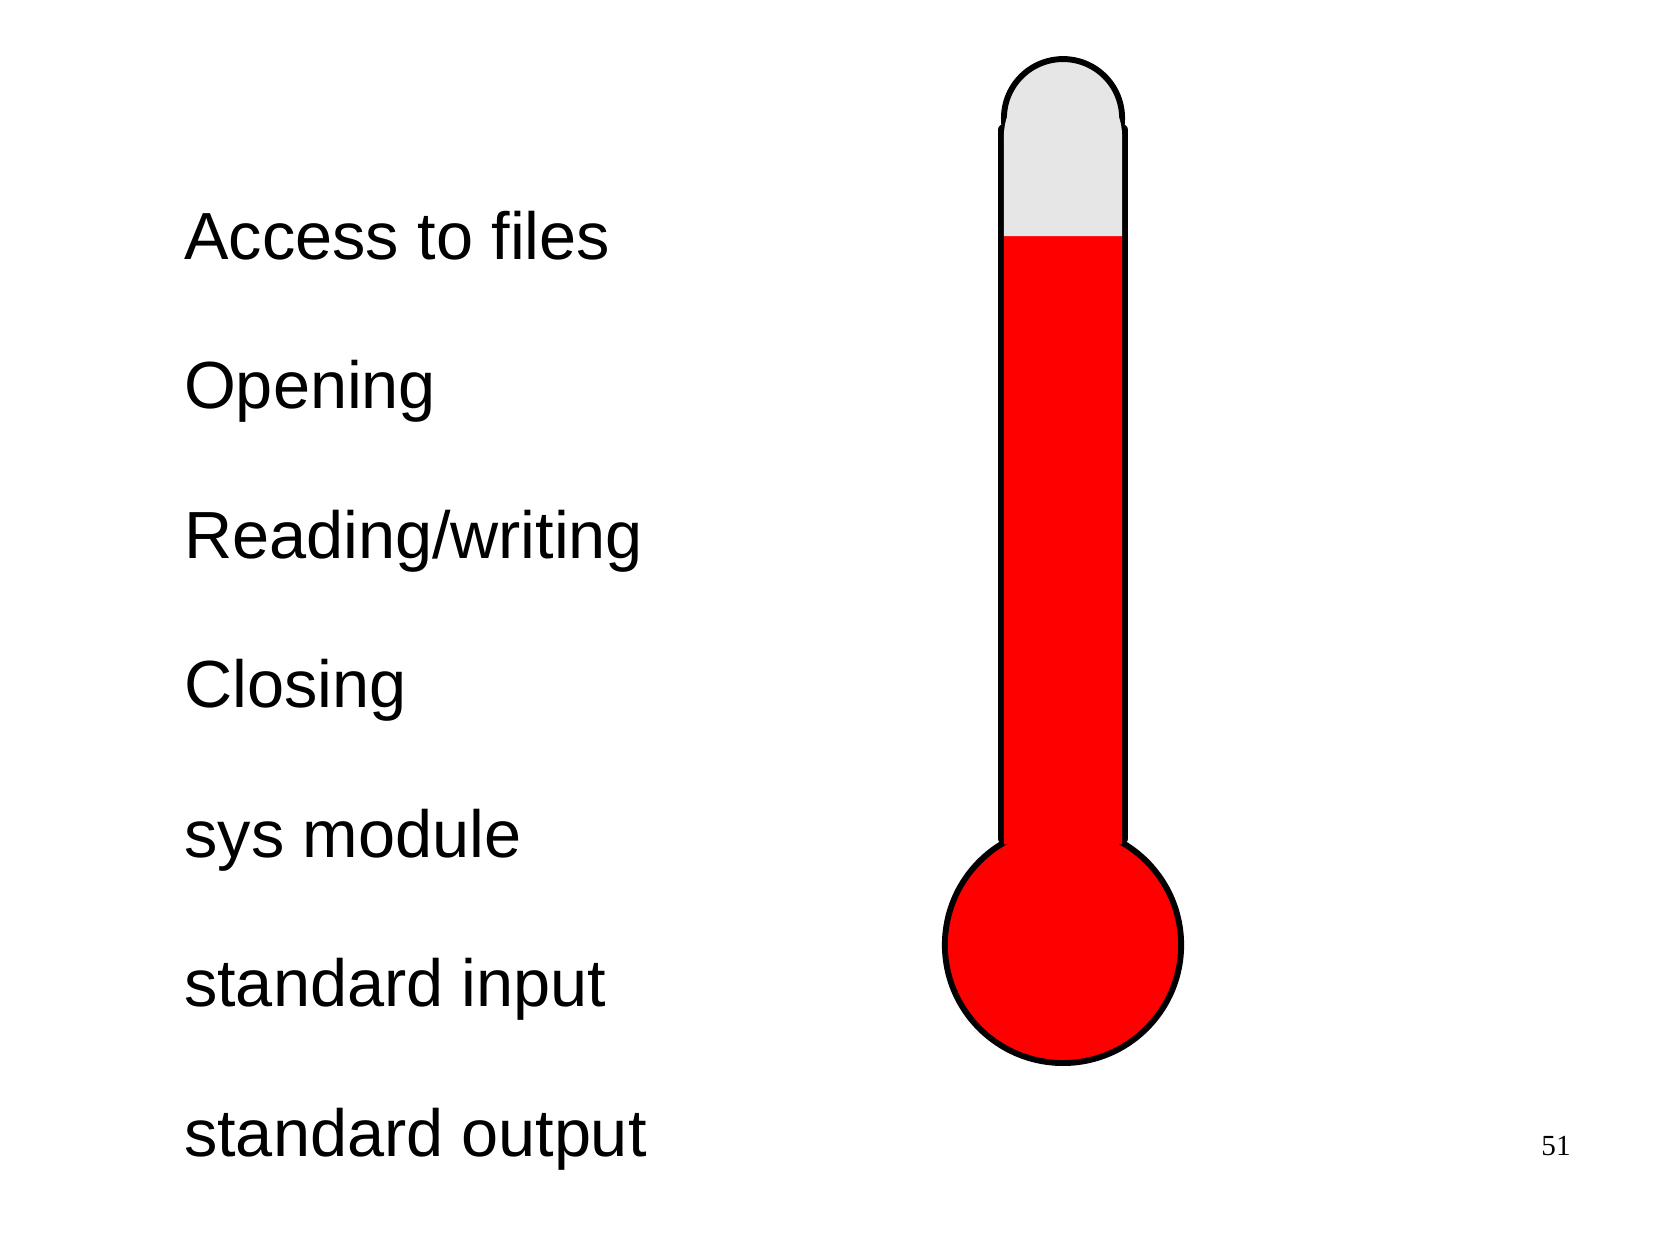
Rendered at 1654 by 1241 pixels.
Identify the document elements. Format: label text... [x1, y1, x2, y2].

text_box Access to files Opening Reading/writing Closing sys module standard input standard output [118, 118, 654, 1102]
text_box [944, 59, 1182, 1064]
